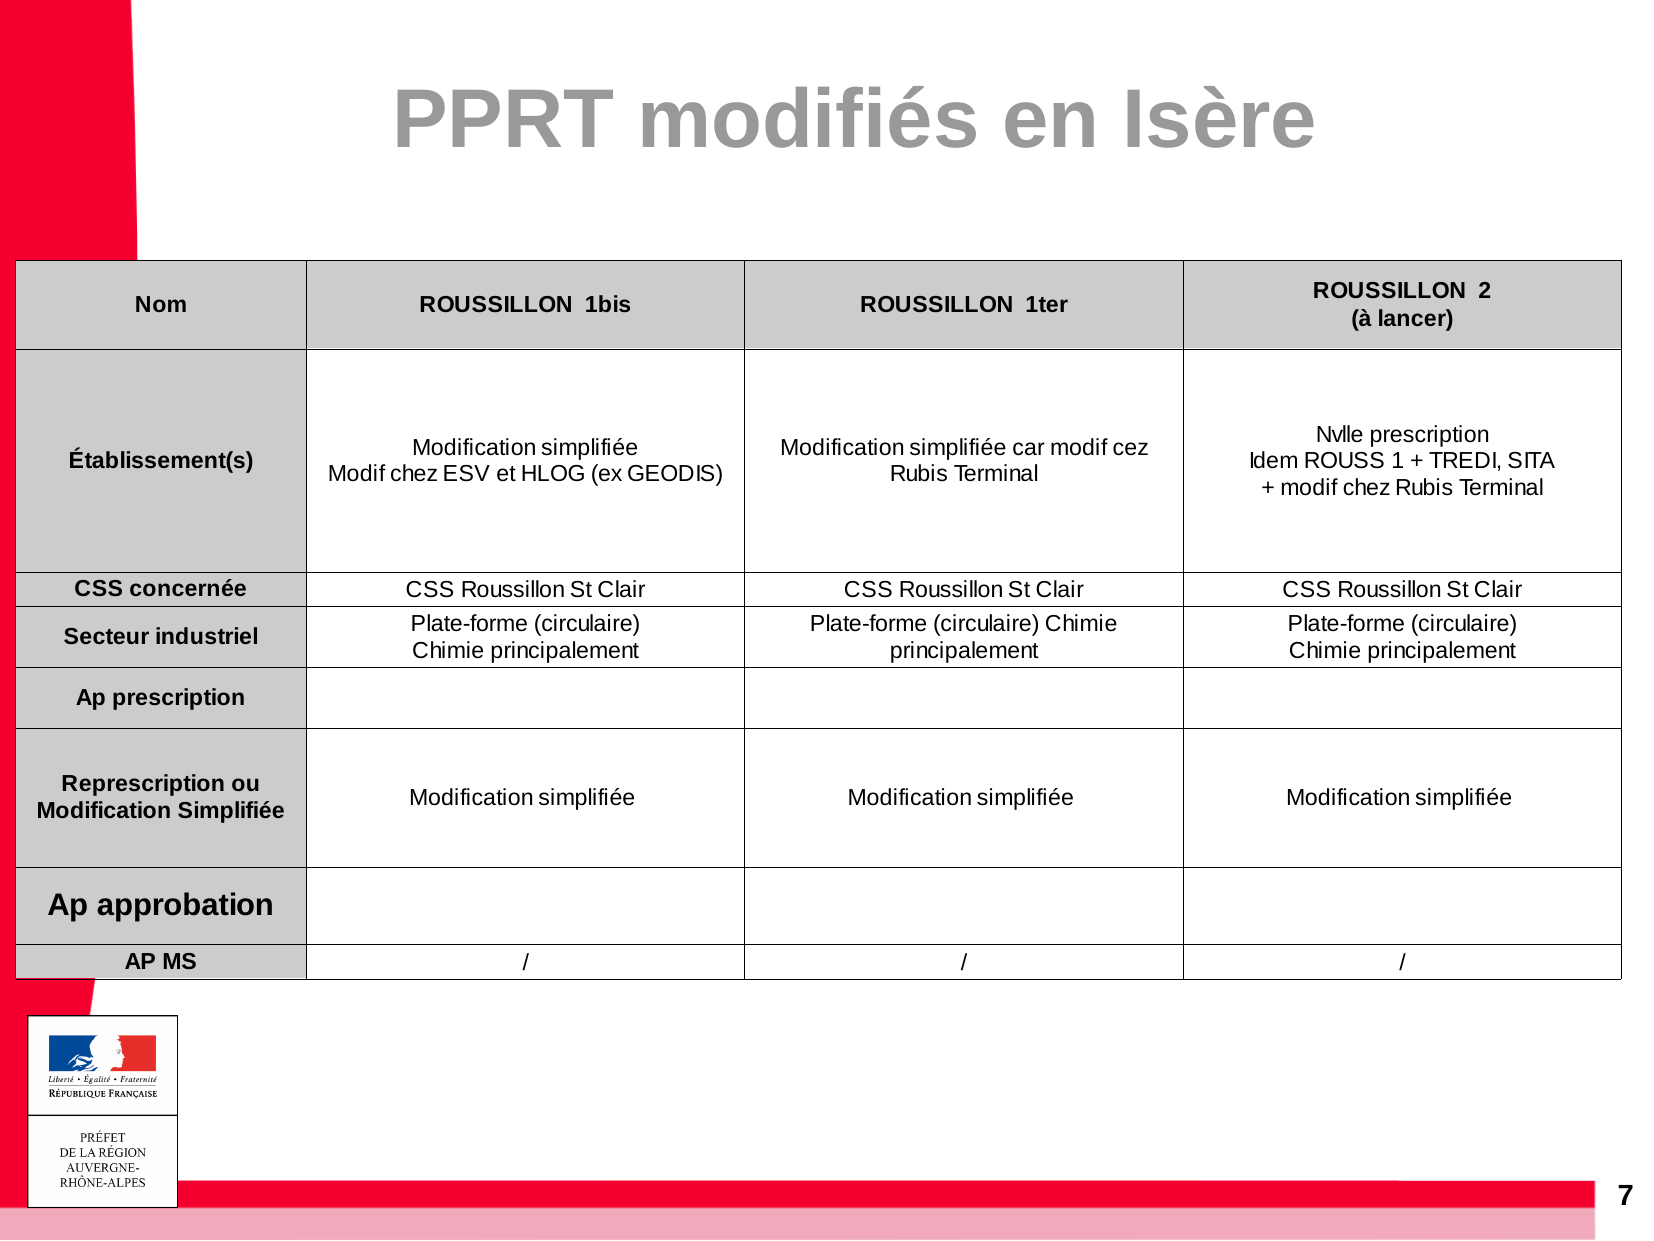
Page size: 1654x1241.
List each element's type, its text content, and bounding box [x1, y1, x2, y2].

text_box PPRT modifiés en Isère [293, 26, 1418, 211]
picture [0, 0, 1654, 1240]
